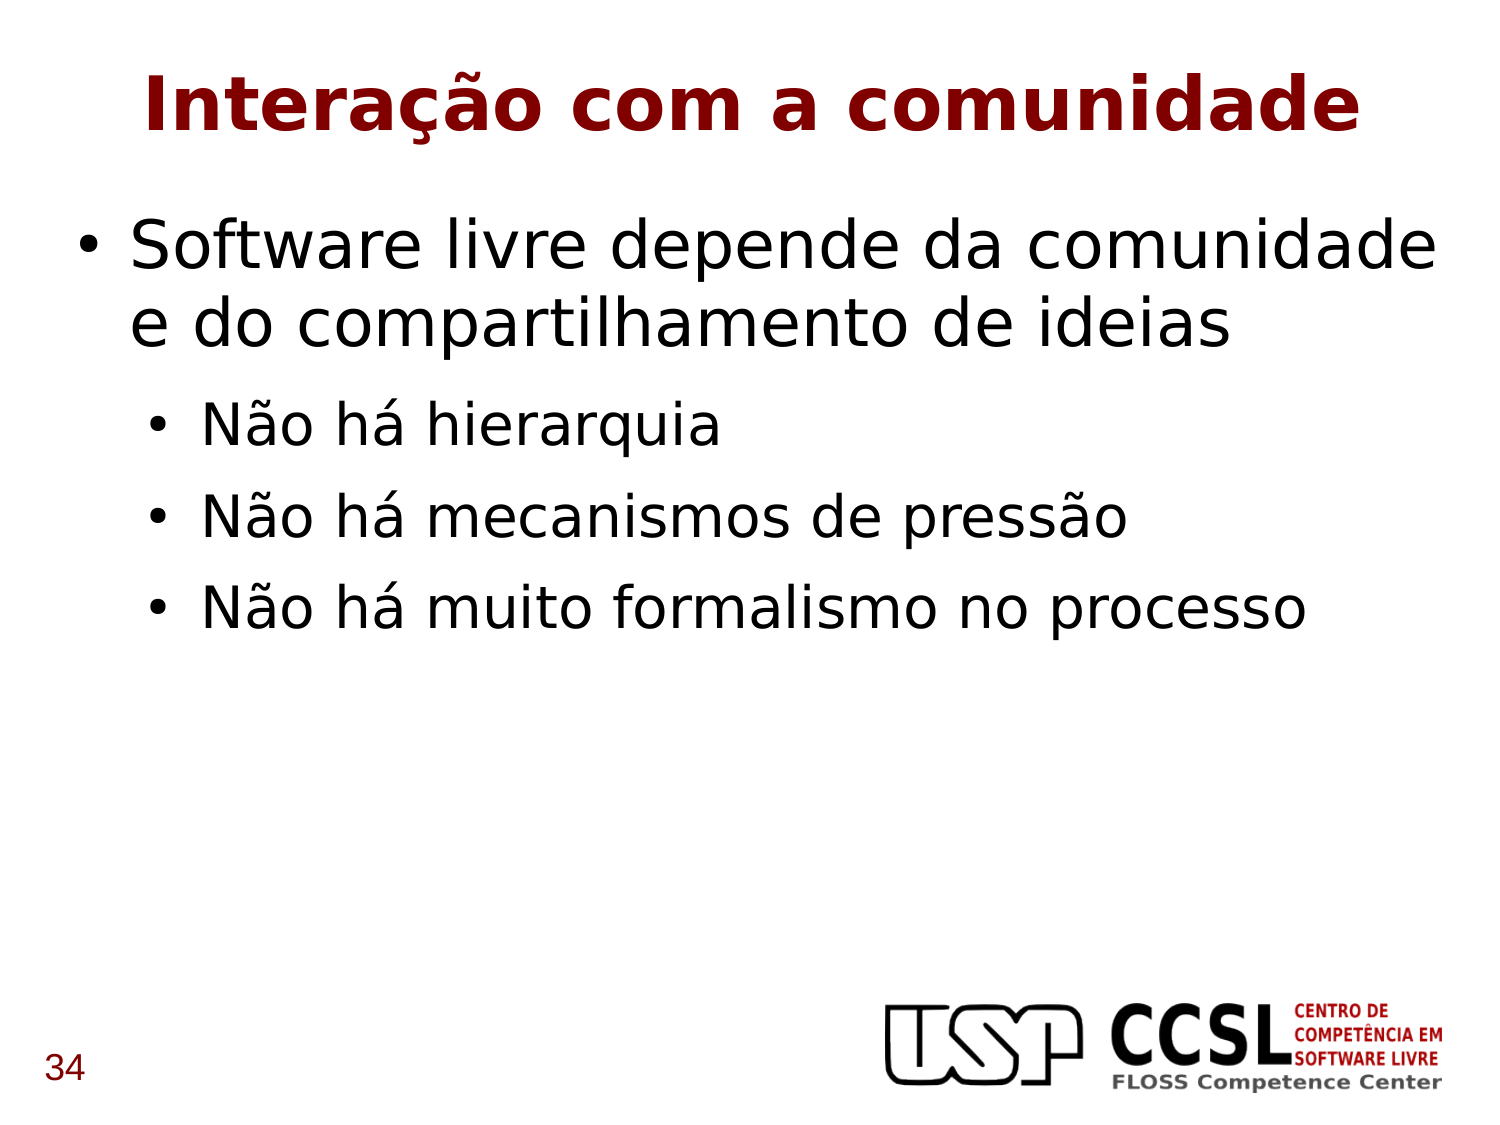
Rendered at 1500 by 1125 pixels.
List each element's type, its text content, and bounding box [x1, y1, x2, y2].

picture [885, 1003, 1442, 1093]
title Interação com a comunidade [59, 29, 1447, 180]
list Software livre depende da comunidade e do compartilhamento de ideias Não há hierarquia Não há mecanismos de pressão Não há muito formalismo no processo [59, 206, 1447, 950]
